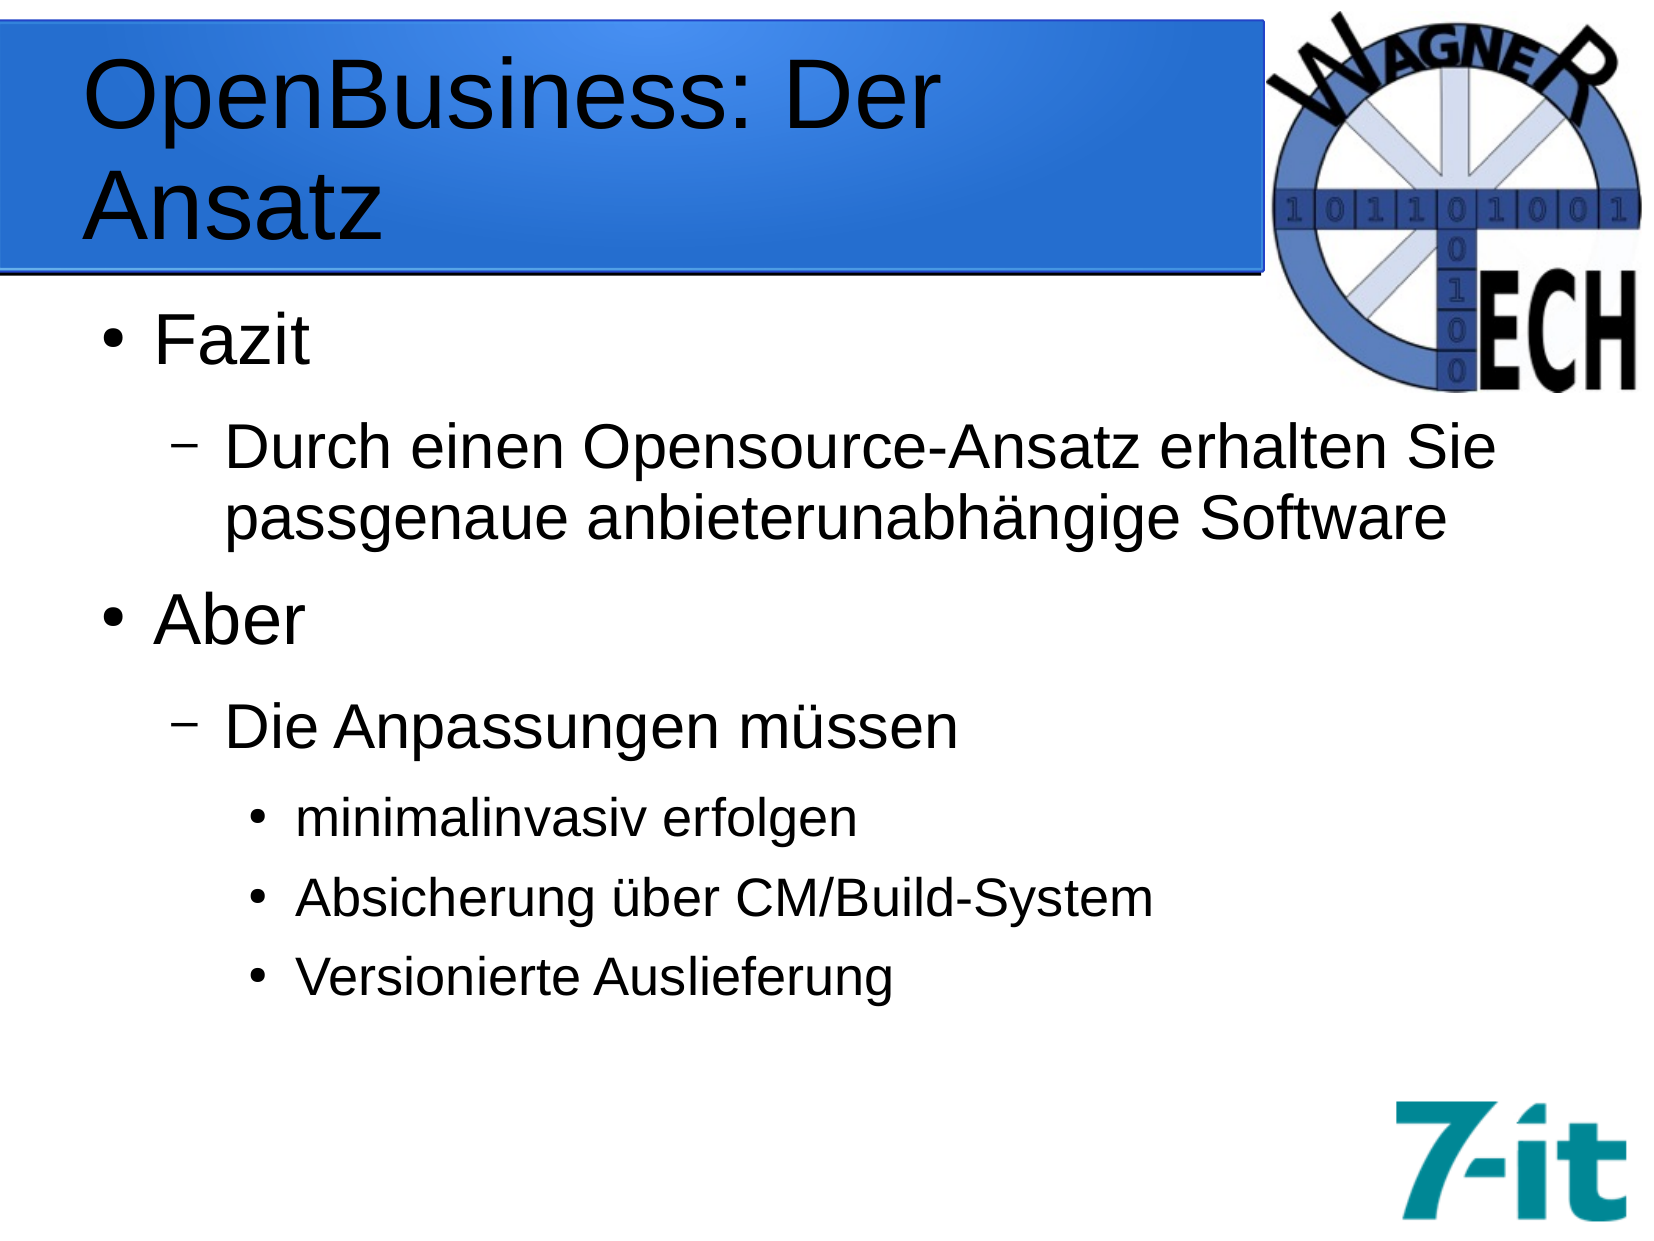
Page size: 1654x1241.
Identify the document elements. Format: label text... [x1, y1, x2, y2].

picture [1266, 11, 1642, 393]
picture [1370, 1086, 1639, 1228]
title OpenBusiness: Der Ansatz [82, 38, 1235, 261]
list Fazit Durch einen Opensource-Ansatz erhalten Sie passgenaue anbieterunabhängige Software Aber Die Anpassungen müssen minimalinvasiv erfolgen Absicherung über CM/Build-System Versionierte Auslieferung [82, 299, 1571, 1019]
